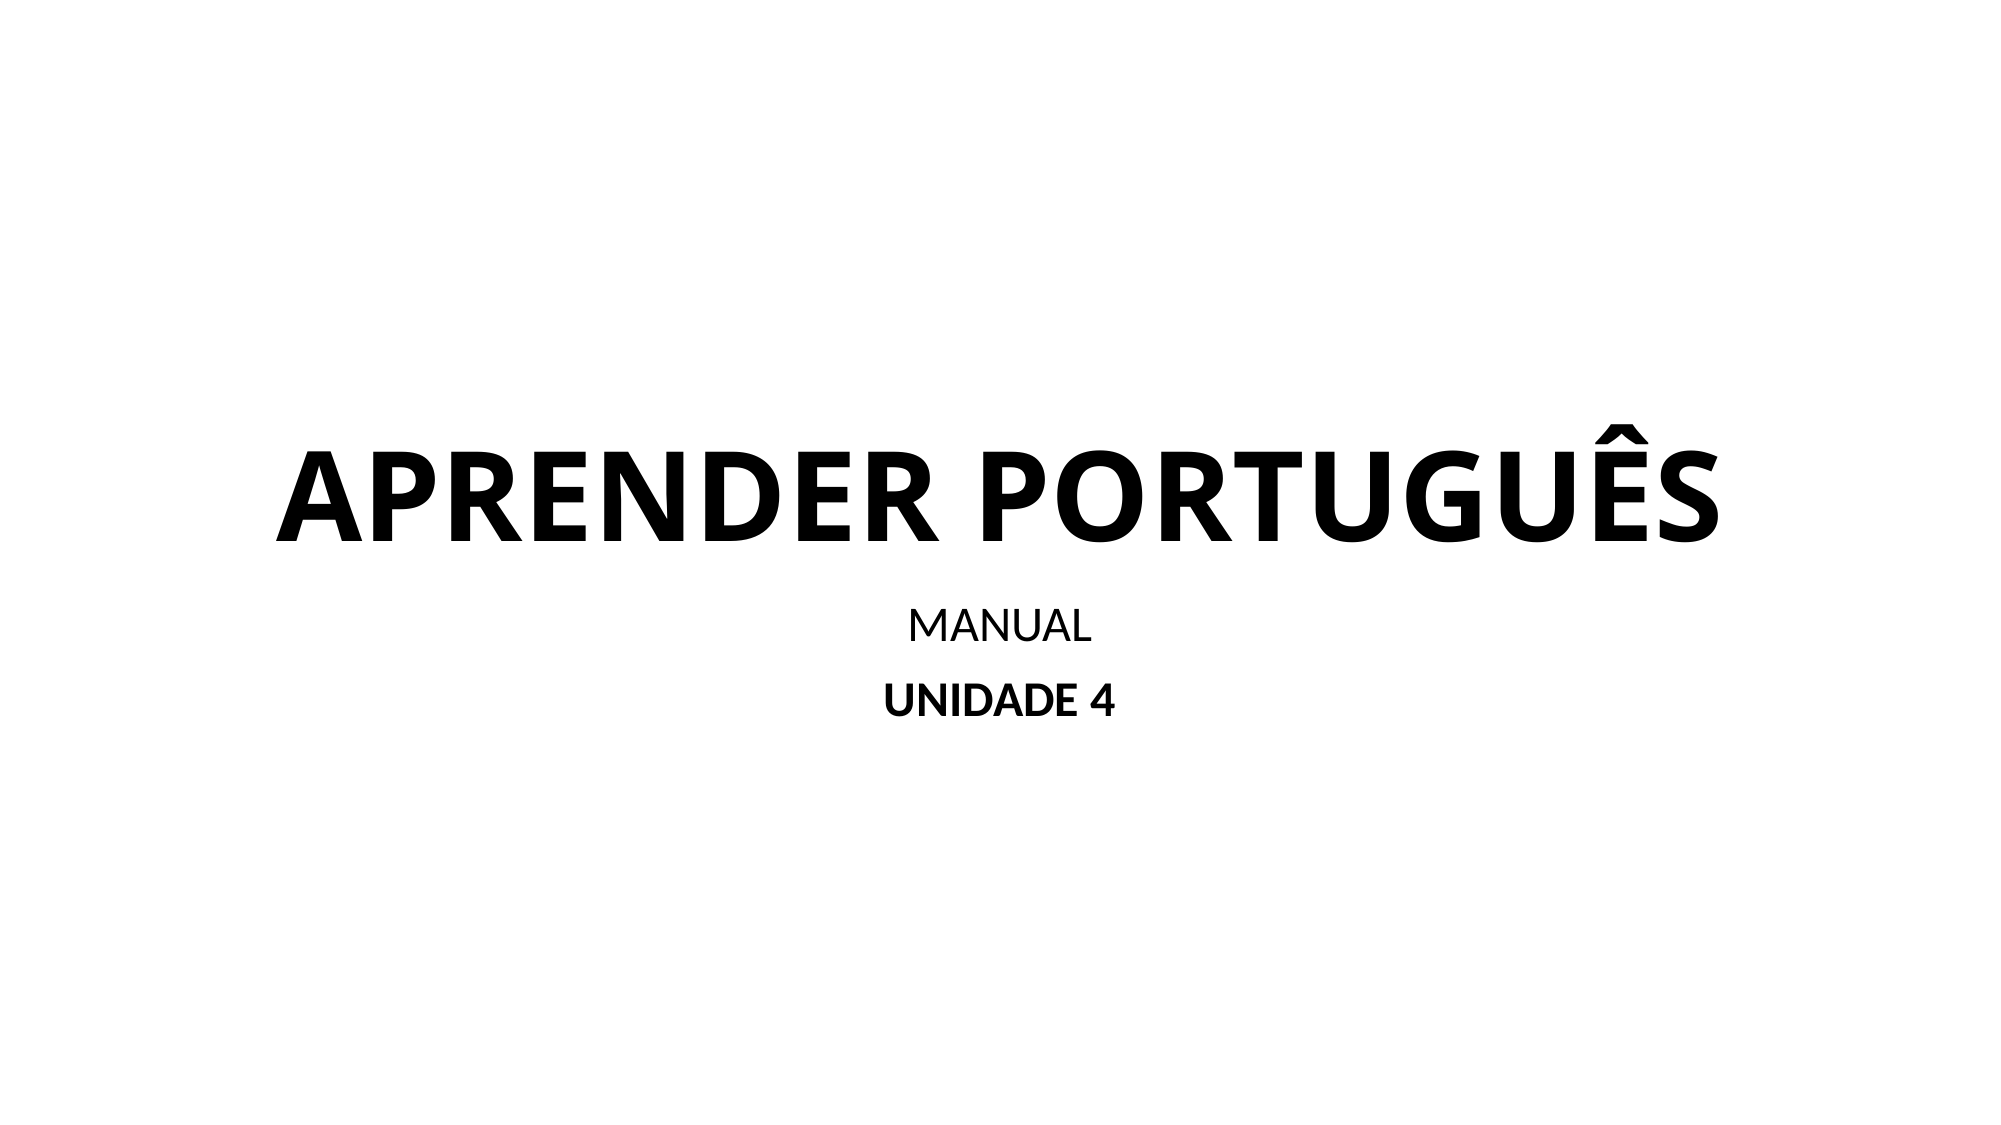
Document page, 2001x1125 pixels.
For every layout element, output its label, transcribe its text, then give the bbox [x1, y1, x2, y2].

title APRENDER PORTUGUÊS [249, 184, 1750, 576]
subtitle MANUAL UNIDADE 4 [249, 590, 1750, 863]
